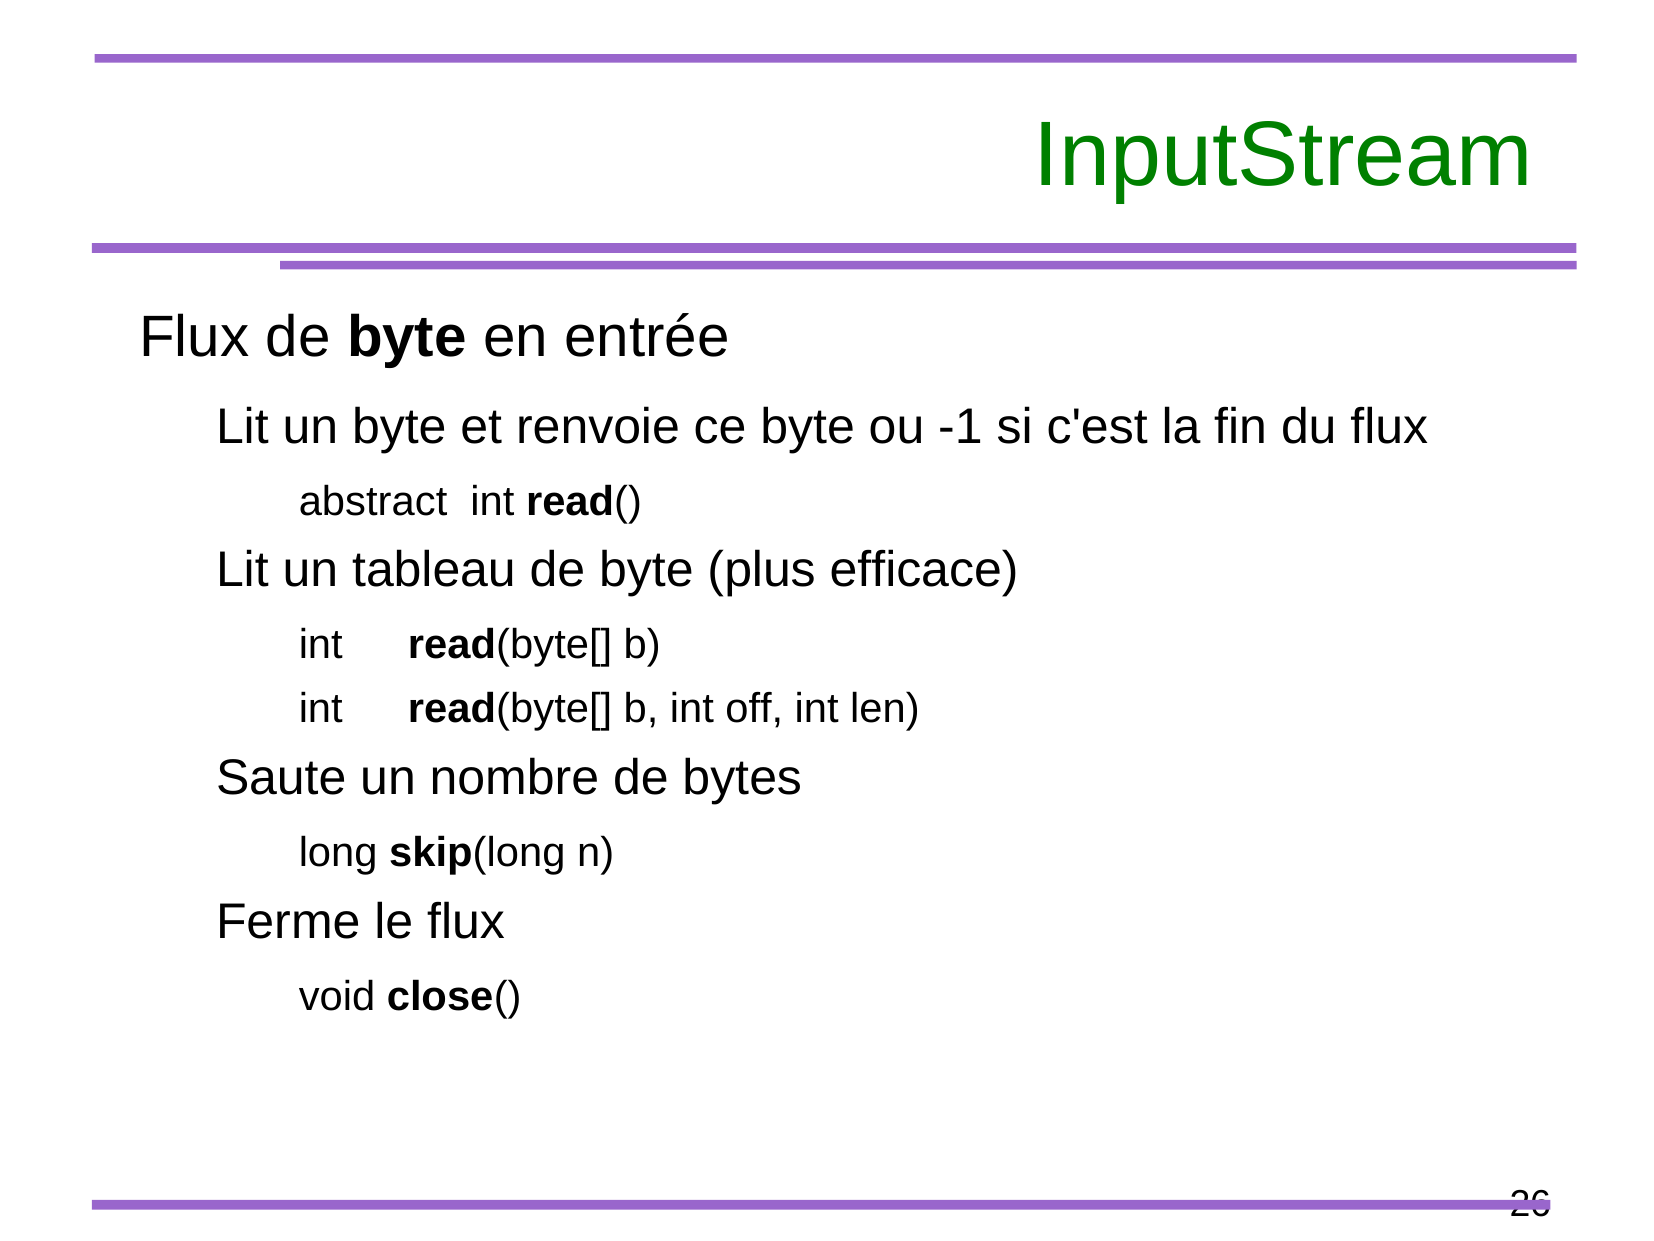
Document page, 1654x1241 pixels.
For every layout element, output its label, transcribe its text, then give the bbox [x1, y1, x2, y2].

list Flux de byte en entrée Lit un byte et renvoie ce byte ou -1 si c'est la fin du flux abstract int read() Lit un tableau de byte (plus efficace) int read(byte[] b) int read(byte[] b, int off, int len) Saute un nombre de bytes long skip(long n) Ferme le flux void close() [121, 303, 1534, 1200]
title InputStream [121, 49, 1534, 257]
